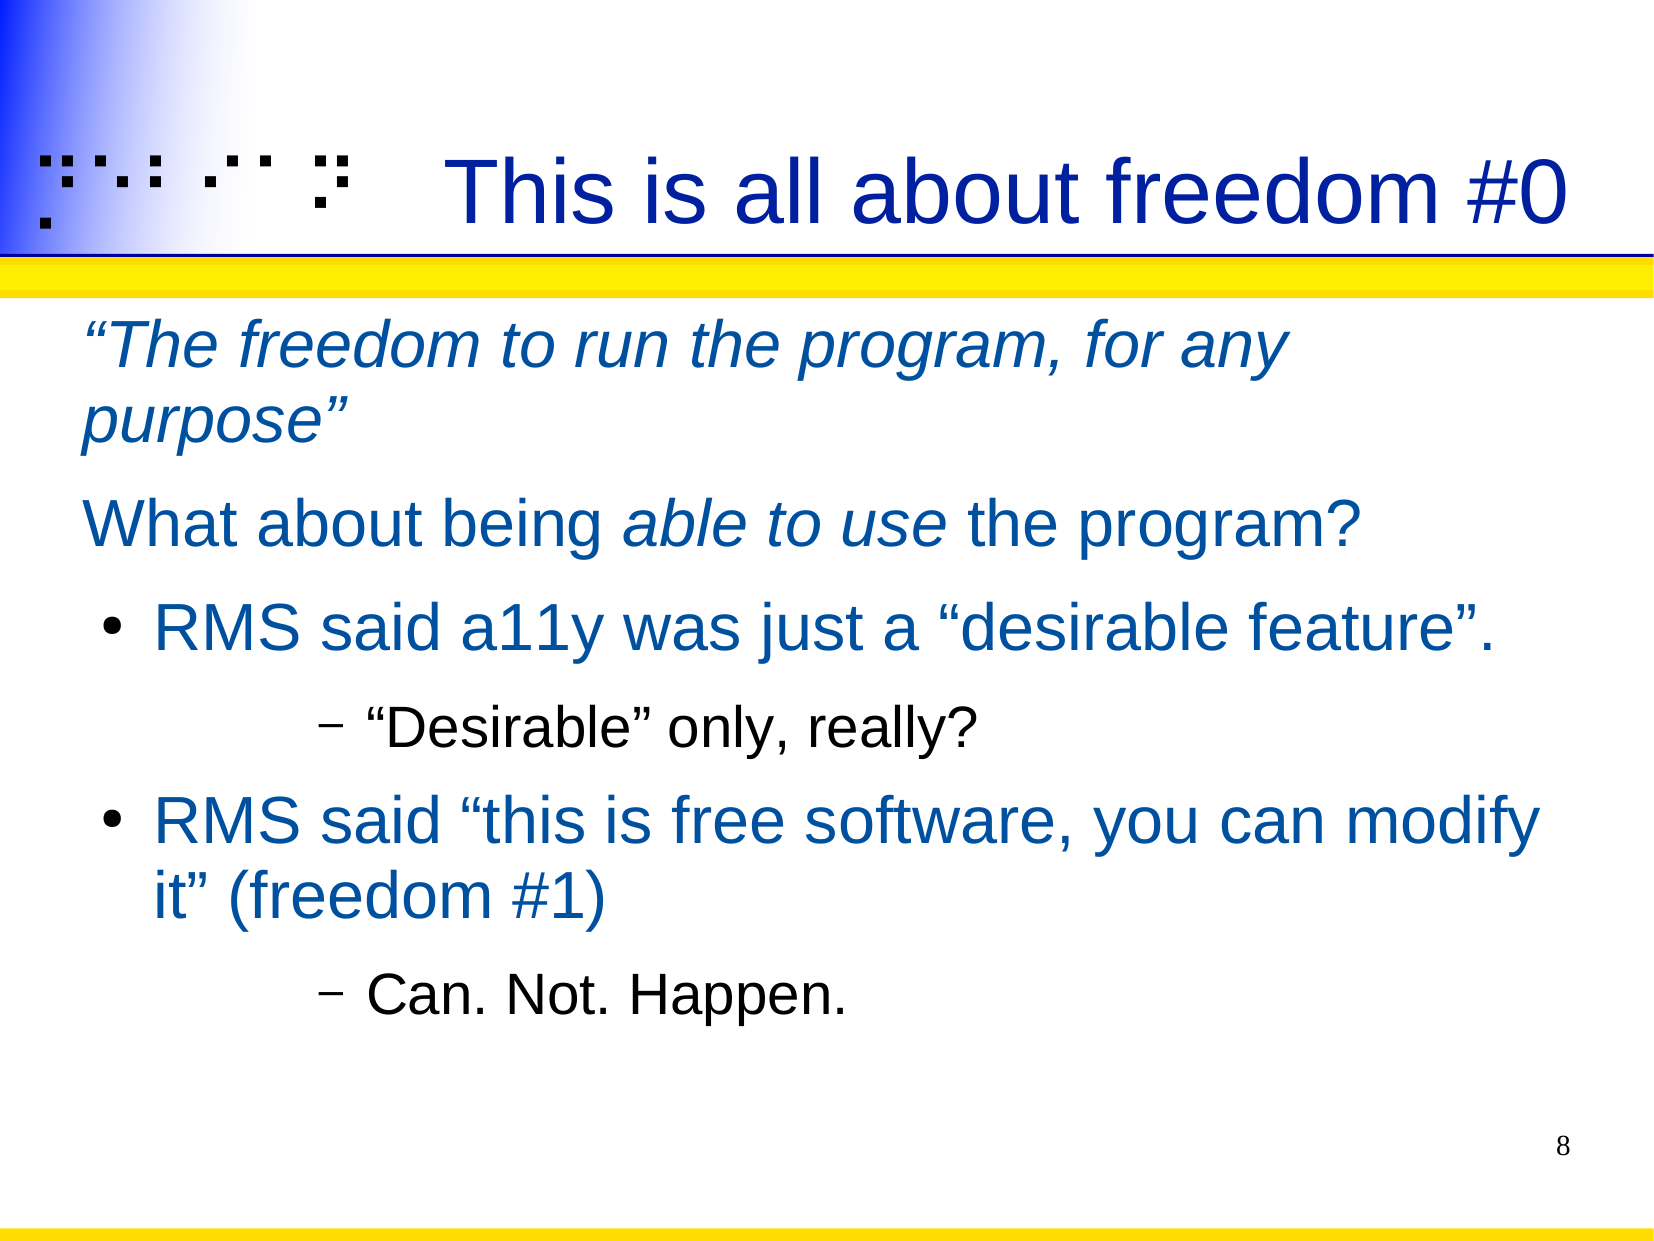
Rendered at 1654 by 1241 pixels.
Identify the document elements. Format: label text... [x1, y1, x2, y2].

list “The freedom to run the program, for any purpose” What about being able to use the program? RMS said a11y was just a “desirable feature”. “Desirable” only, really? RMS said “this is free software, you can modify it” (freedom #1) Can. Not. Happen. [82, 307, 1571, 1126]
title This is all about freedom #0 [372, 126, 1571, 257]
